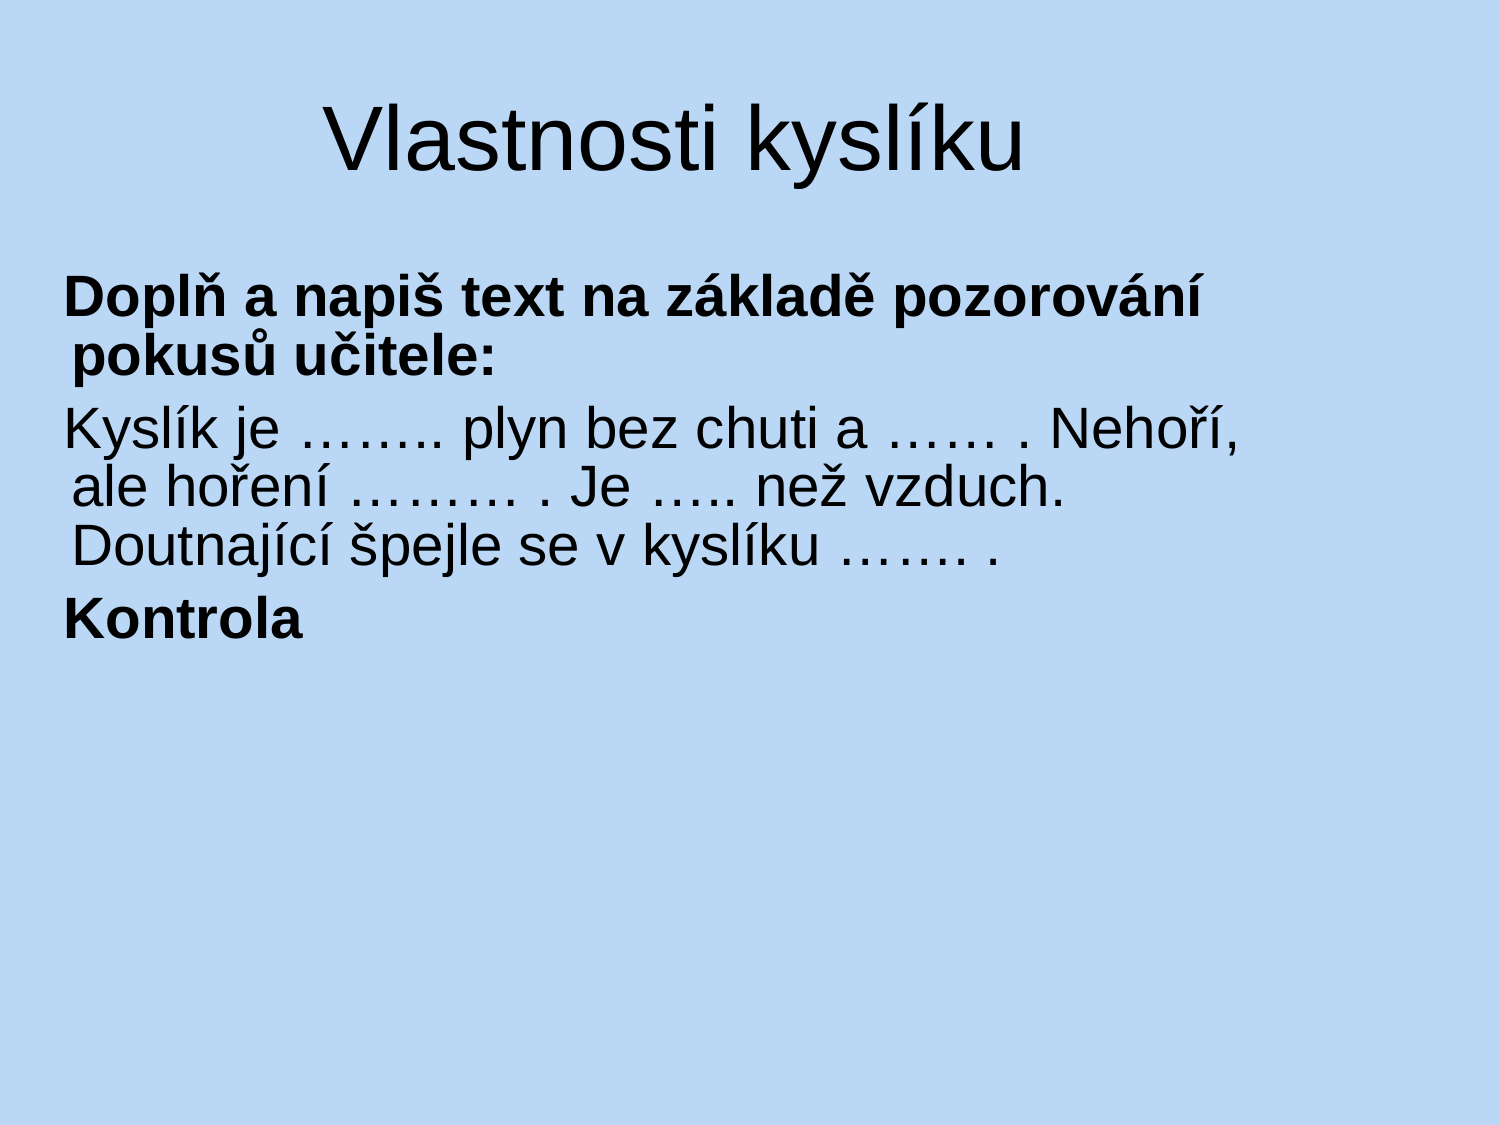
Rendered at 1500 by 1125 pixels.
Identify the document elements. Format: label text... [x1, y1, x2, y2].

title Vlastnosti kyslíku [0, 45, 1351, 233]
list Doplň a napiš text na základě pozorování pokusů učitele: Kyslík je …….. plyn bez chuti a …… . Nehoří, ale hoření ……… . Je ….. než vzduch. Doutnající špejle se v kyslíku ……. . Kontrola Kyslík je bezbarvý plyn bez chuti a zápachu. Nehoří, ale hoření podporuje. Je těžší než vzduch. Doutnající špejle se v kyslíku vznítí. [0, 262, 1351, 1006]
